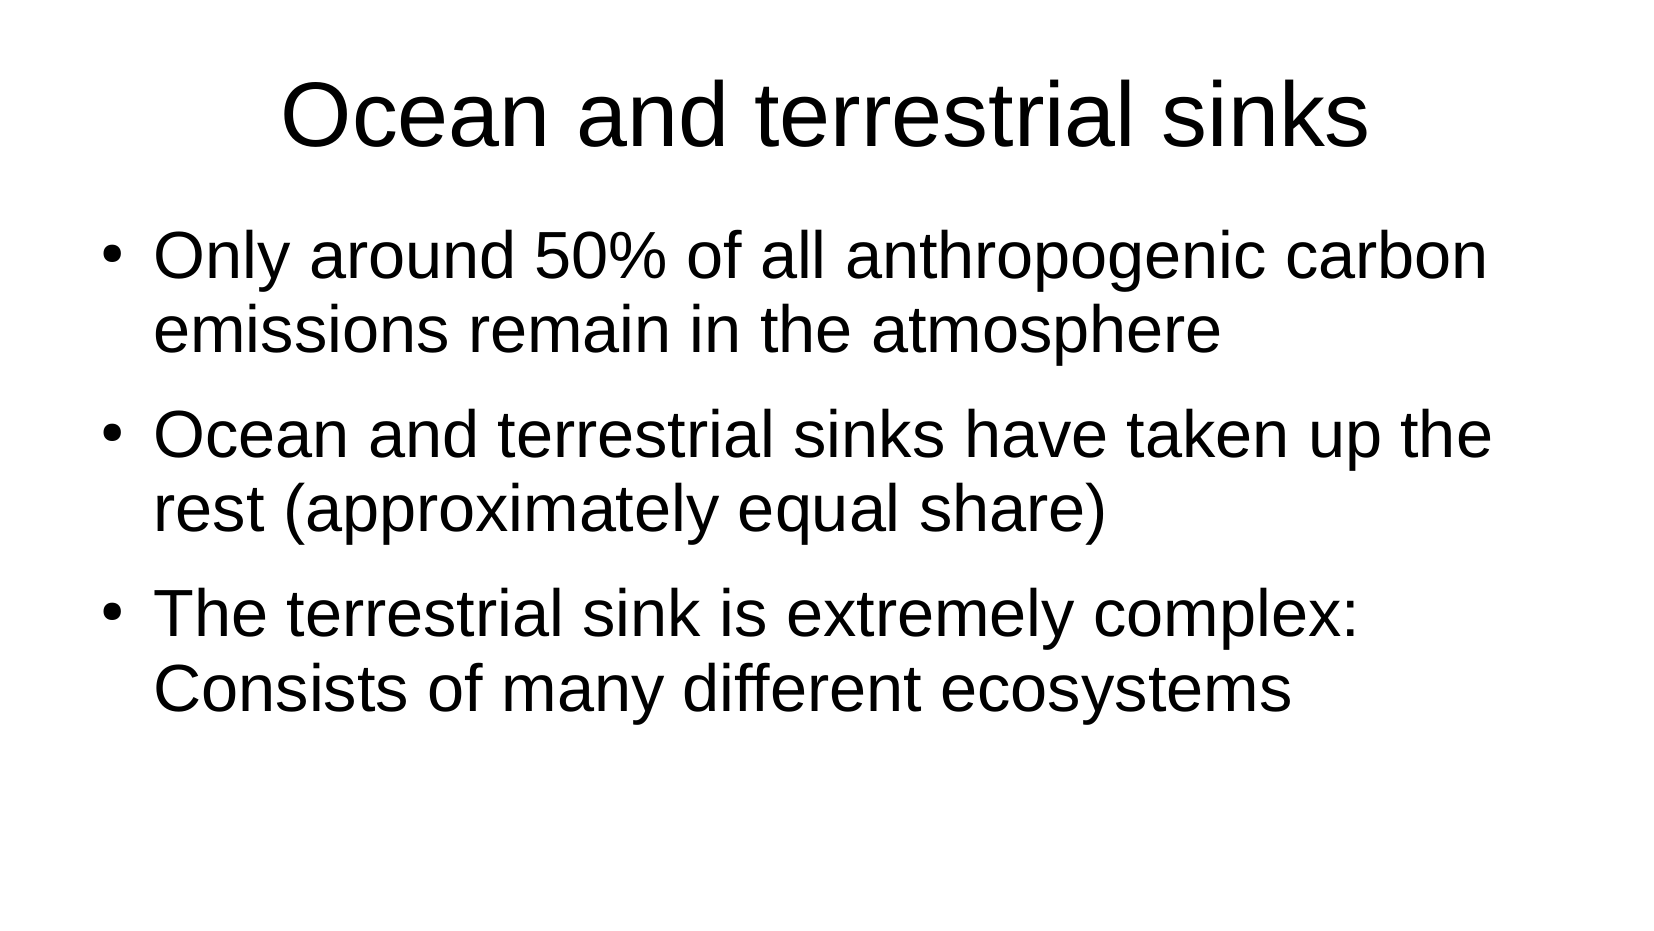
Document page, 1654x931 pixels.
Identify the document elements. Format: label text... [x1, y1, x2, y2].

title Ocean and terrestrial sinks [82, 37, 1571, 193]
list Only around 50% of all anthropogenic carbon emissions remain in the atmosphere Ocean and terrestrial sinks have taken up the rest (approximately equal share) The terrestrial sink is extremely complex: Consists of many different ecosystems [82, 217, 1571, 758]
